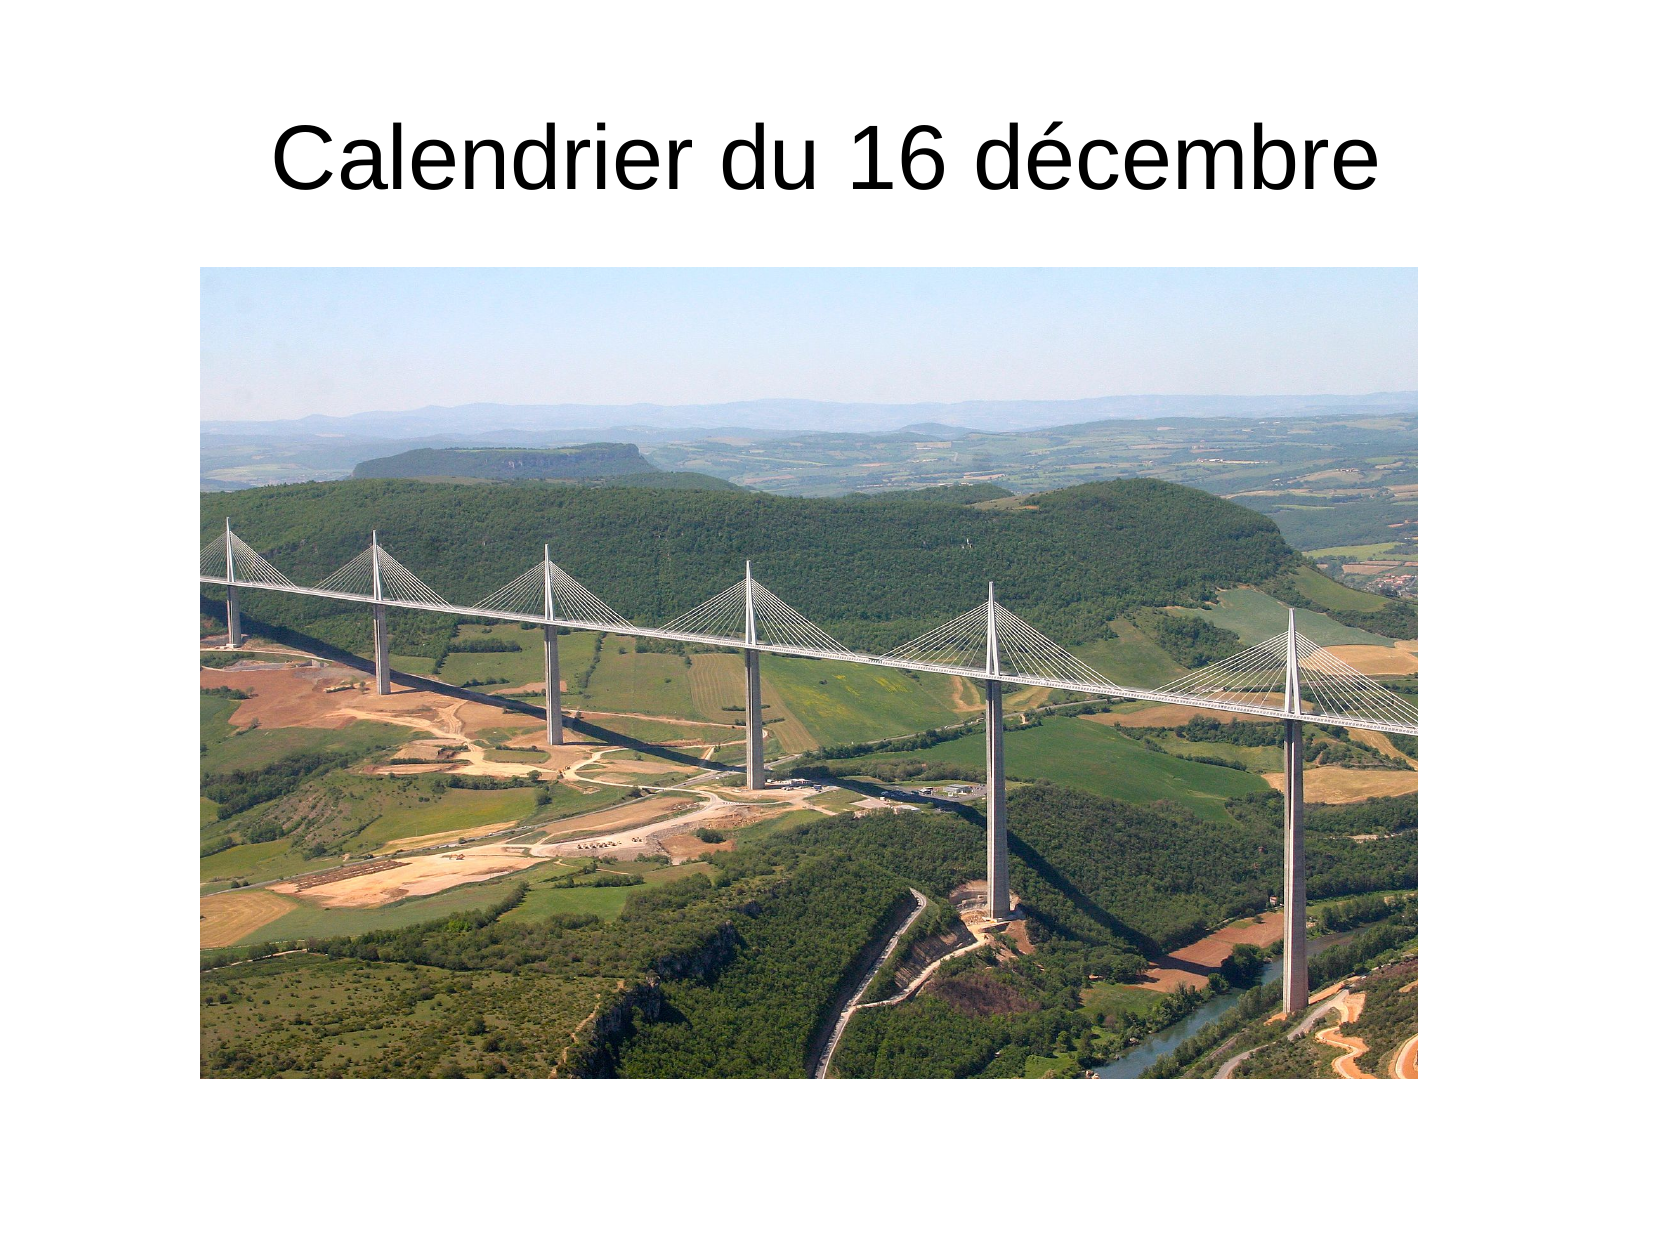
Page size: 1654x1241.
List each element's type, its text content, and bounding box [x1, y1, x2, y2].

picture [200, 267, 1418, 1079]
title Calendrier du 16 décembre [82, 49, 1571, 257]
